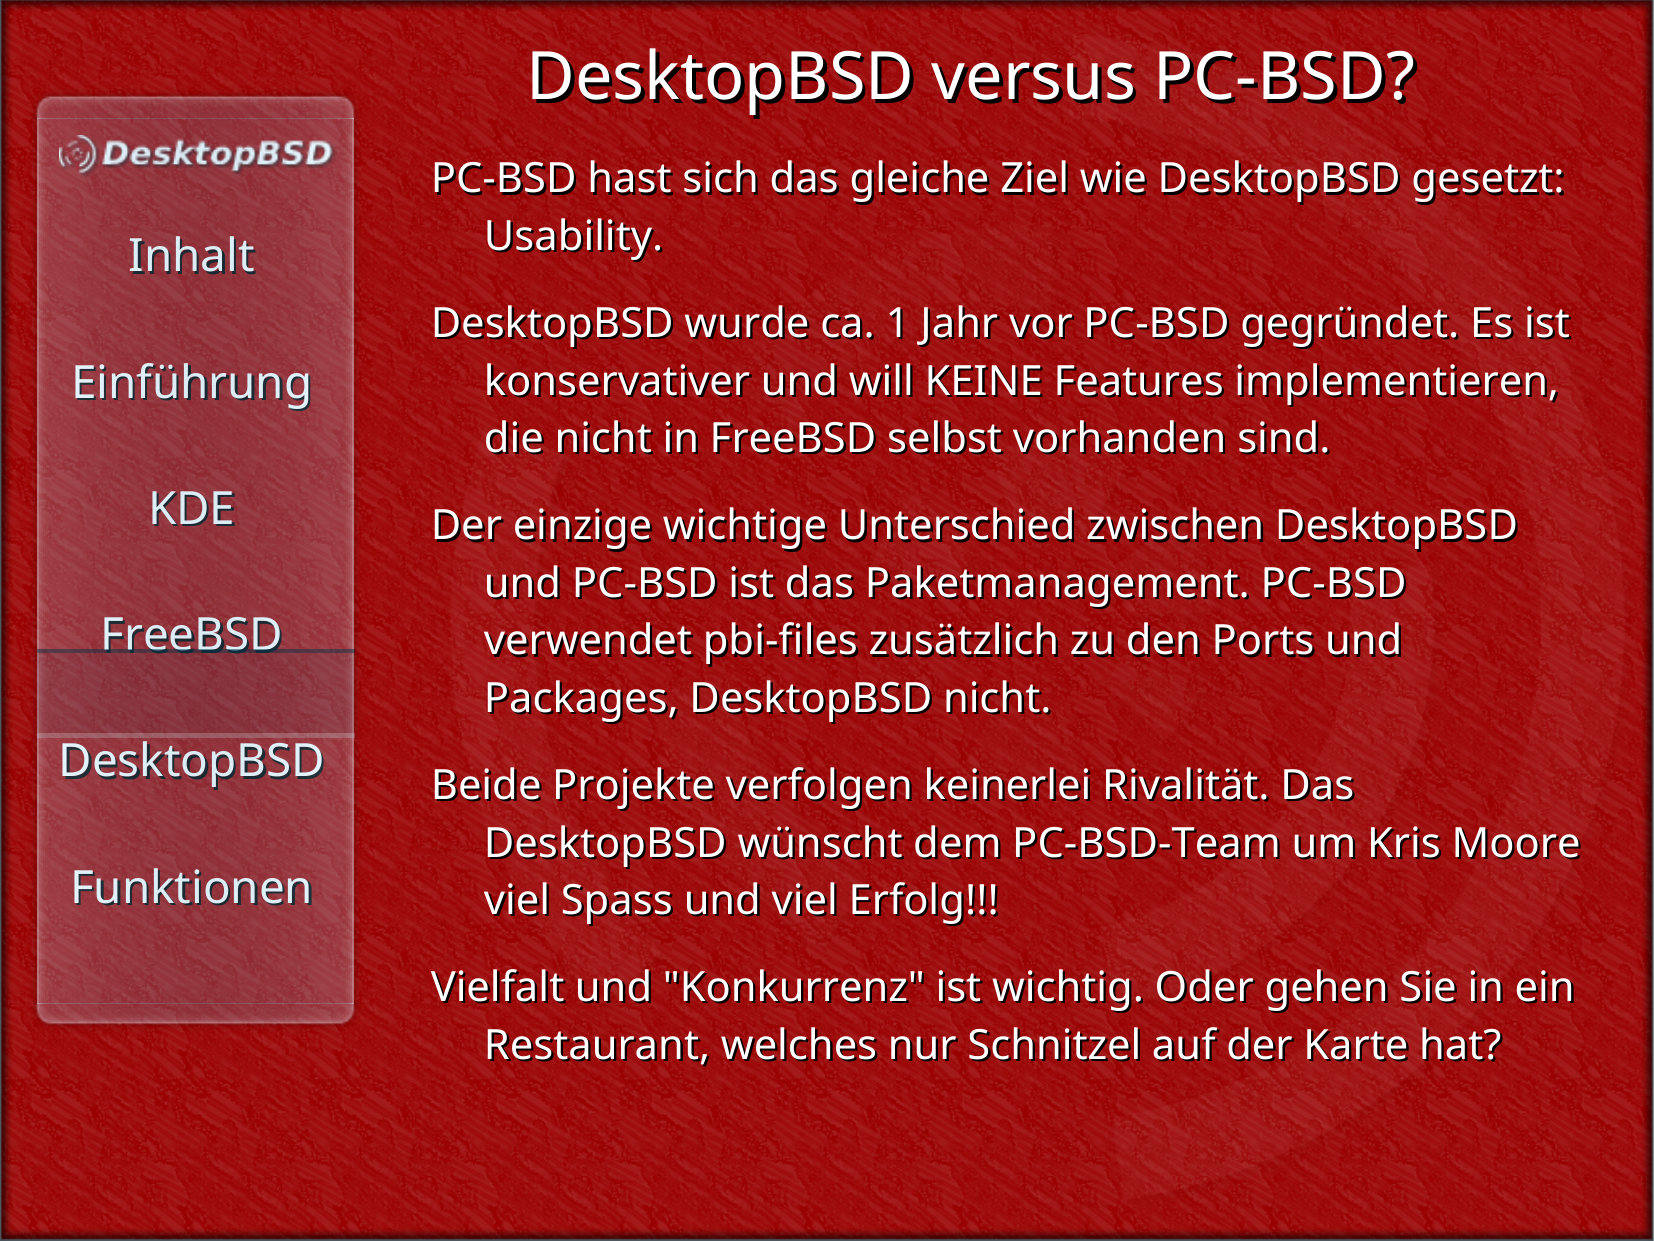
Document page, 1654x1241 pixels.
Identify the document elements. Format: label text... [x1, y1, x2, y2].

title DesktopBSD versus PC-BSD? [378, 29, 1566, 119]
picture [0, 0, 1654, 1241]
list PC-BSD hast sich das gleiche Ziel wie DesktopBSD gesetzt: Usability. DesktopBSD wurde ca. 1 Jahr vor PC-BSD gegründet. Es ist konservativer und will KEINE Features implementieren, die nicht in FreeBSD selbst vorhanden sind. Der einzige wichtige Unterschied zwischen DesktopBSD und PC-BSD ist das Paketmanagement. PC-BSD verwendet pbi-files zusätzlich zu den Ports und Packages, DesktopBSD nicht. Beide Projekte verfolgen keinerlei Rivalität. Das DesktopBSD wünscht dem PC-BSD-Team um Kris Moore viel Spass und viel Erfolg!!! Vielfalt und "Konkurrenz" ist wichtig. Oder gehen Sie in ein Restaurant, welches nur Schnitzel auf der Karte hat? [413, 147, 1595, 1205]
